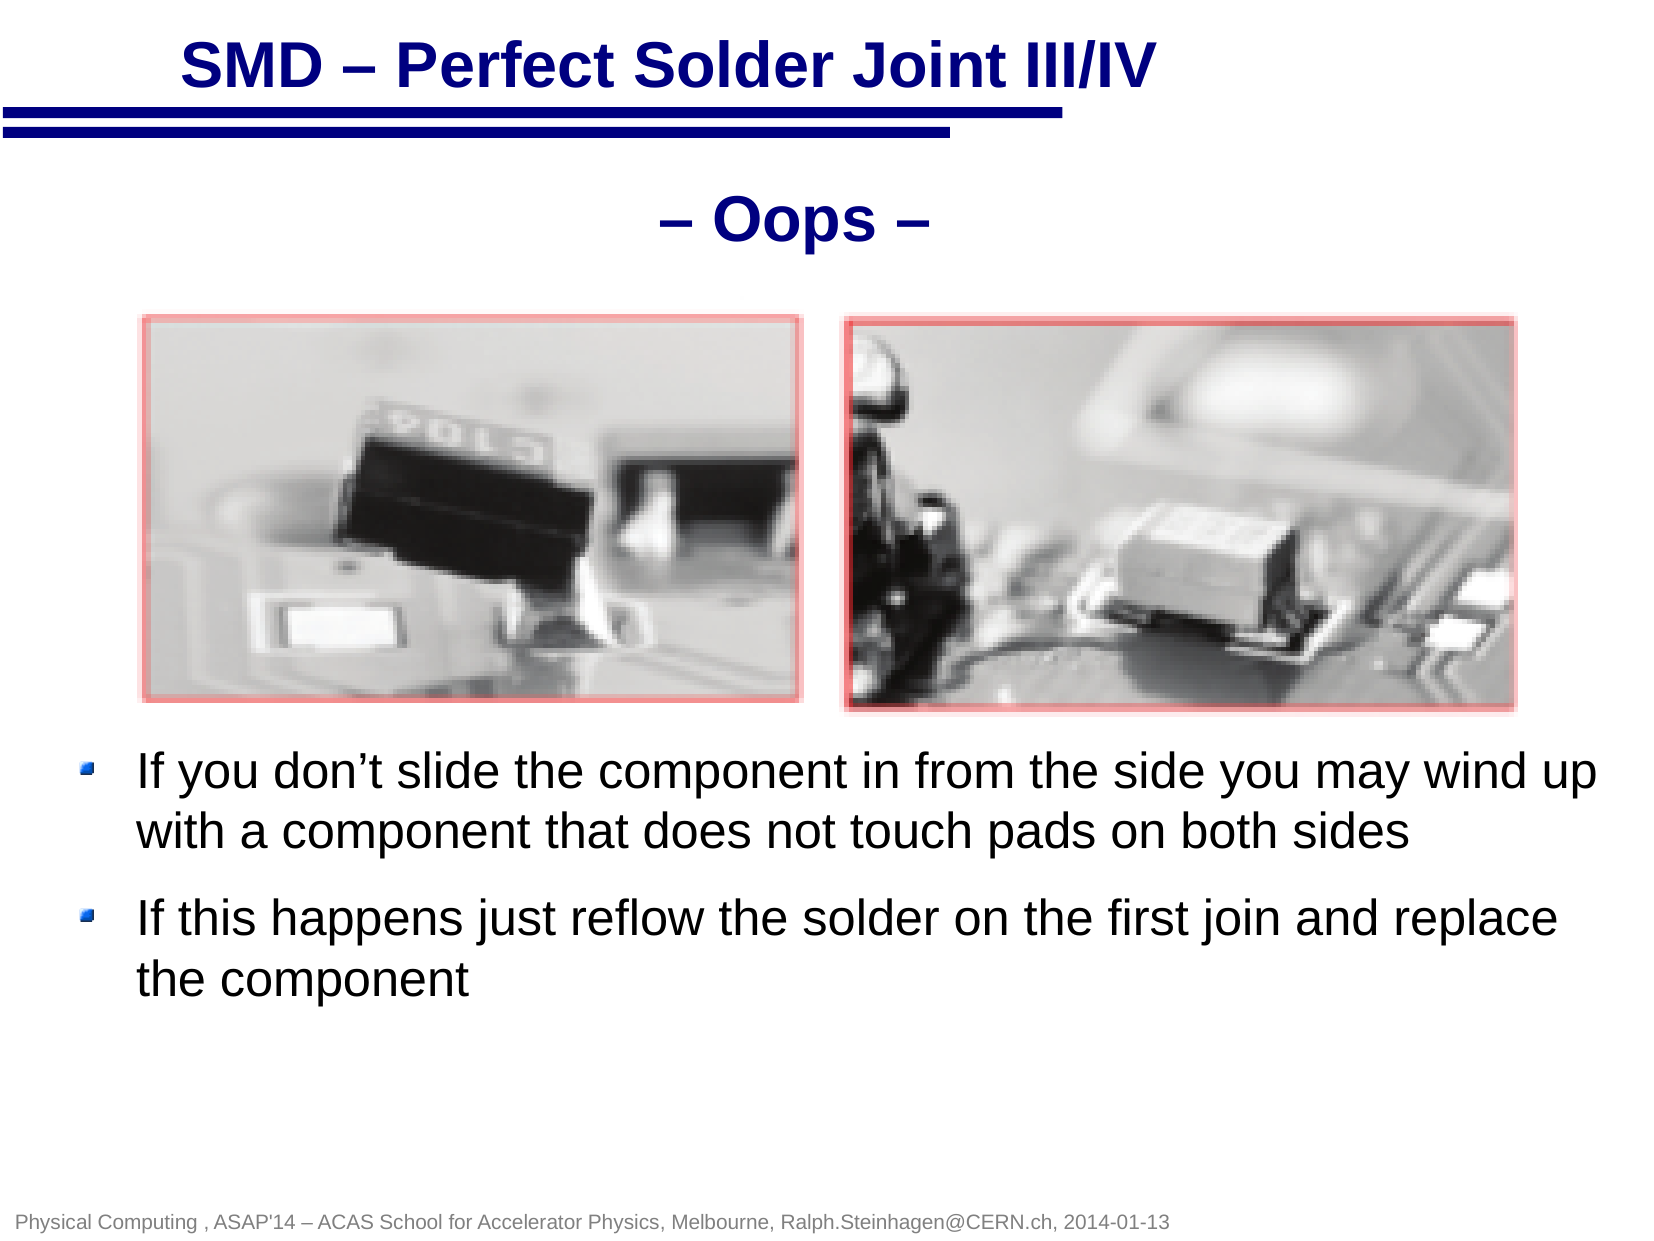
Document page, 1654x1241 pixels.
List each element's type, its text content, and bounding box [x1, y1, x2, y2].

list If you don’t slide the component in from the side you may wind up with a component that does not touch pads on both sides If this happens just reflow the solder on the first join and replace the component [65, 730, 1628, 1205]
title – Oops – [165, 153, 1461, 278]
picture [124, 296, 1528, 731]
title SMD – Perfect Solder Joint III/IV [165, 0, 1461, 124]
